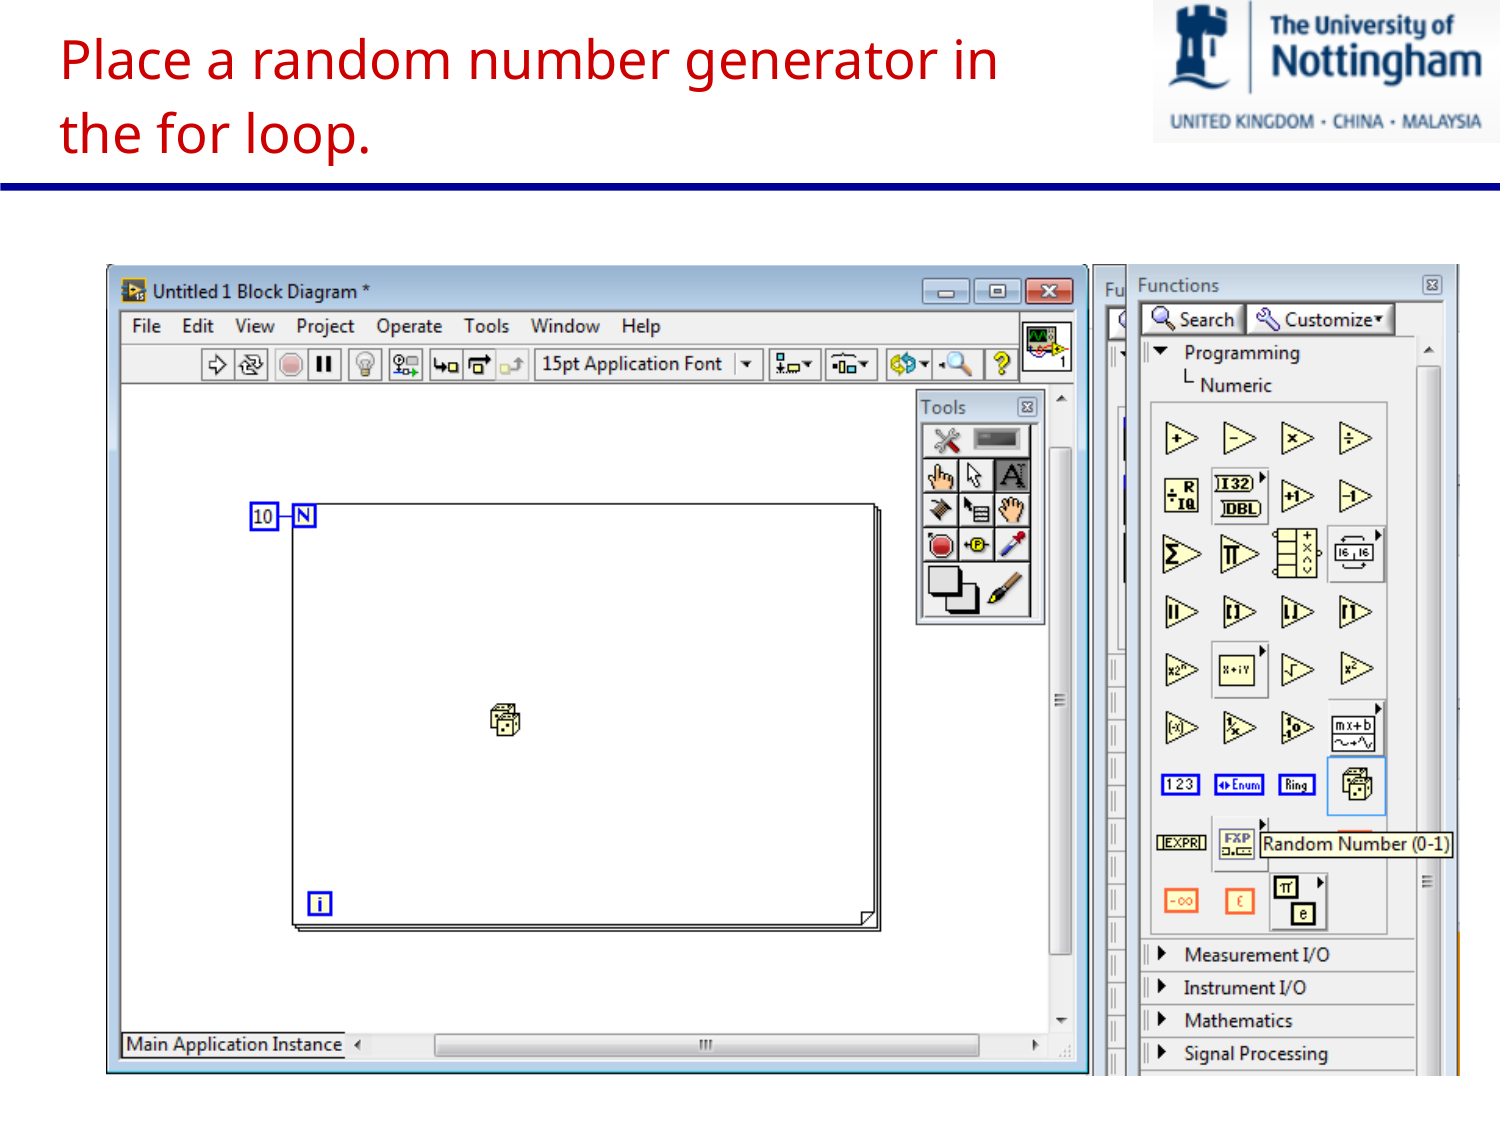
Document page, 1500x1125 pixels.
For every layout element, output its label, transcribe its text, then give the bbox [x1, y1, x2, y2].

picture [1153, 0, 1500, 143]
picture [106, 264, 1460, 1076]
title Place a random number generator in the for loop. [59, 32, 1097, 159]
